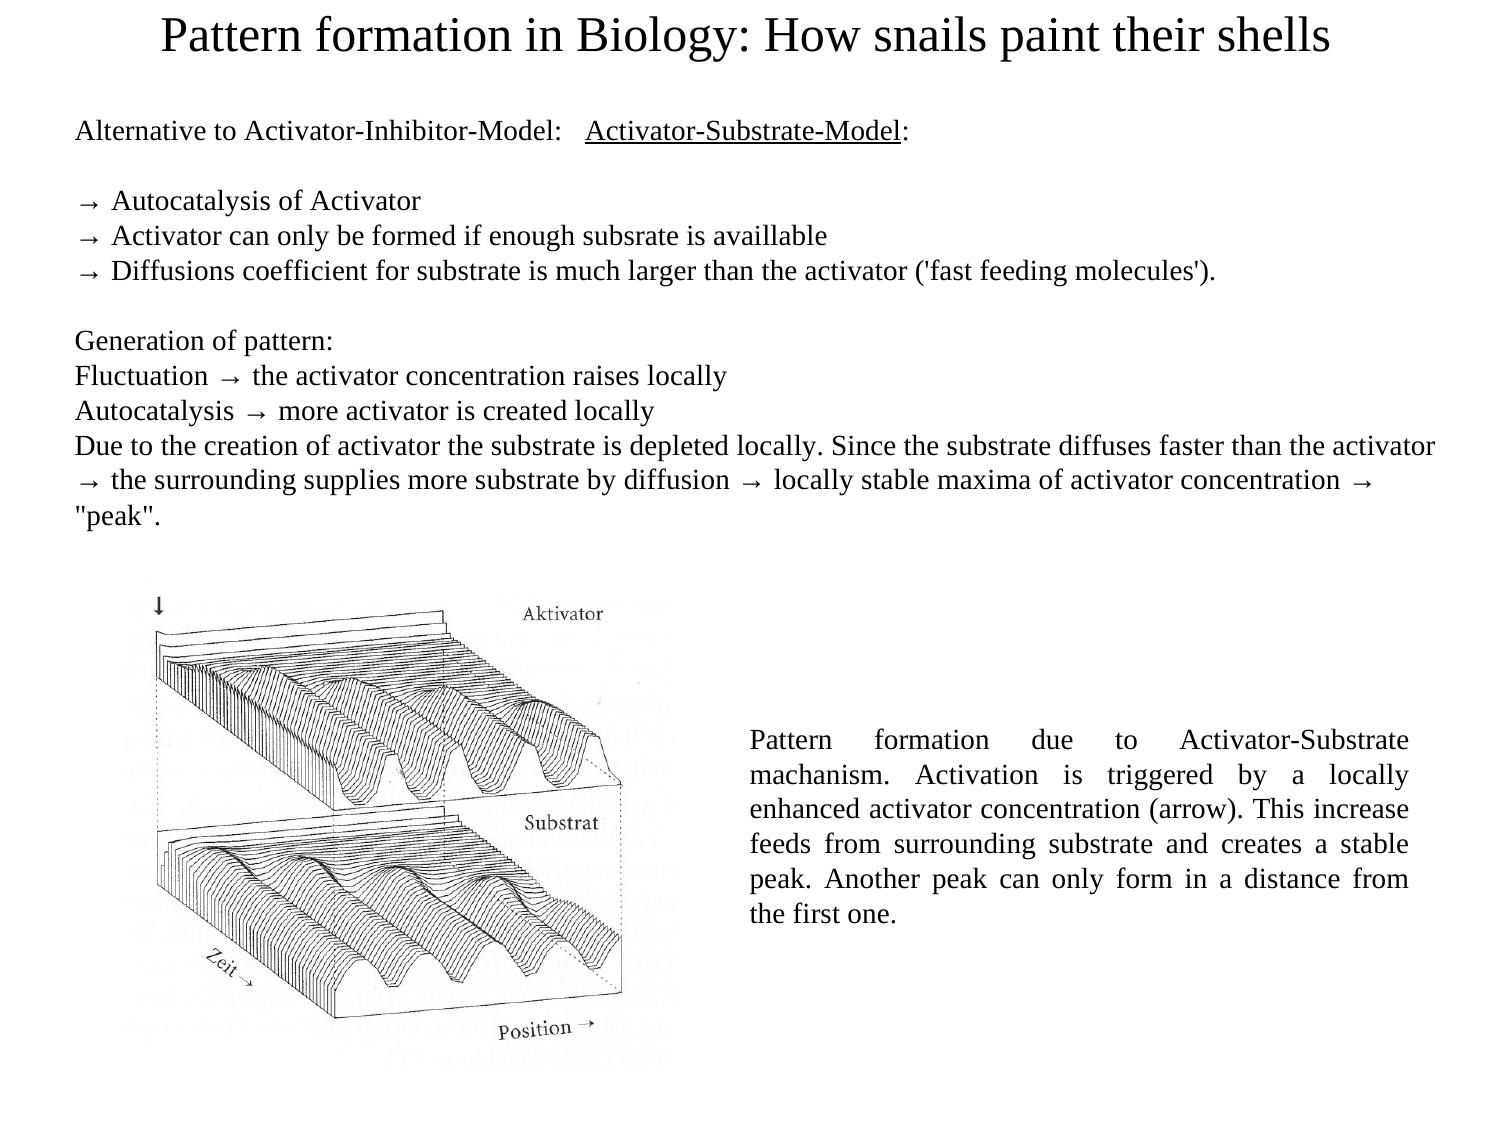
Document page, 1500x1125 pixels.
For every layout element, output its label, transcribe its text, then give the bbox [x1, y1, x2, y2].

text_box Pattern formation due to Activator-Substrate machanism. Activation is triggered by a locally enhanced activator concentration (arrow). This increase feeds from surrounding substrate and creates a stable peak. Another peak can only form in a distance from the first one. [734, 712, 1426, 938]
title Pattern formation in Biology: How snails paint their shells [0, 0, 1497, 70]
text_box Alternative to Activator-Inhibitor-Model: Activator-Substrate-Model: → Autocatalysis of Activator → Activator can only be formed if enough subsrate is availlable → Diffusions coefficient for substrate is much larger than the activator ('fast feeding molecules'). Generation of pattern: Fluctuation → the activator concentration raises locally Autocatalysis → more activator is created locally Due to the creation of activator the substrate is depleted locally. Since the substrate diffuses faster than the activator → the surrounding supplies more substrate by diffusion → locally stable maxima of activator concentration → "peak". [59, 103, 1463, 539]
picture [125, 580, 676, 1071]
